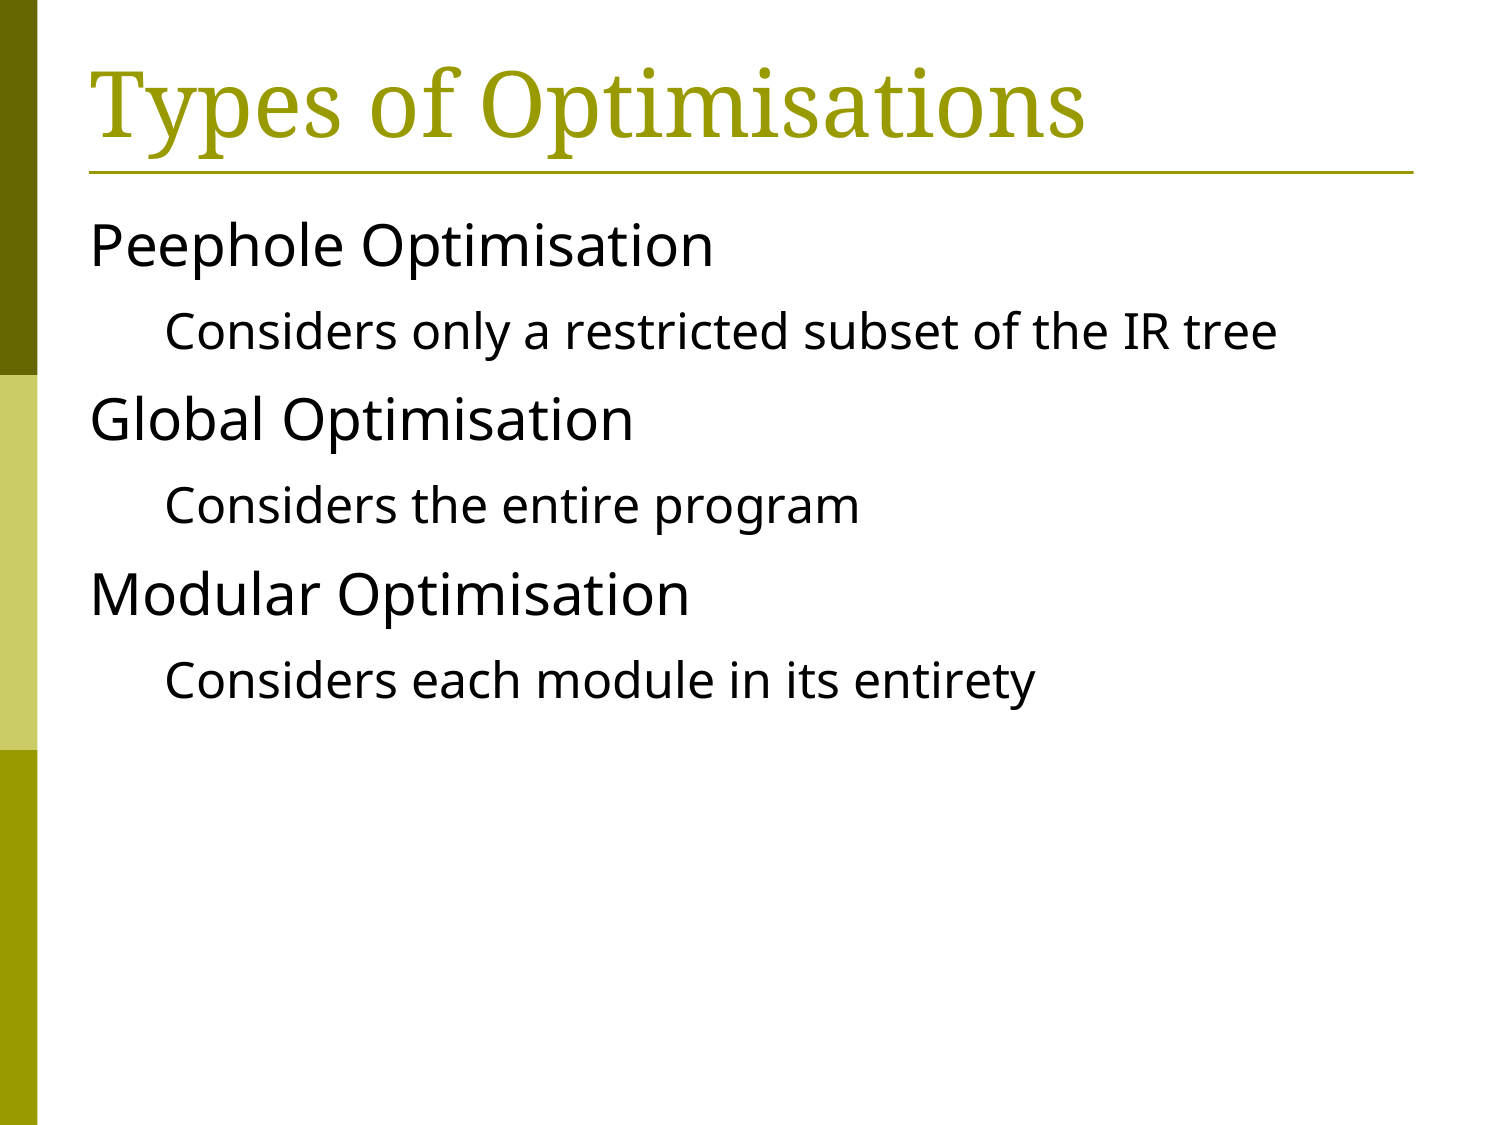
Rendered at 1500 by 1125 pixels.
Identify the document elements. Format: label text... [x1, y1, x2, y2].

list Peephole Optimisation Considers only a restricted subset of the IR tree Global Optimisation Considers the entire program Modular Optimisation Considers each module in its entirety [75, 196, 1426, 1006]
title Types of Optimisations [75, 45, 1426, 173]
